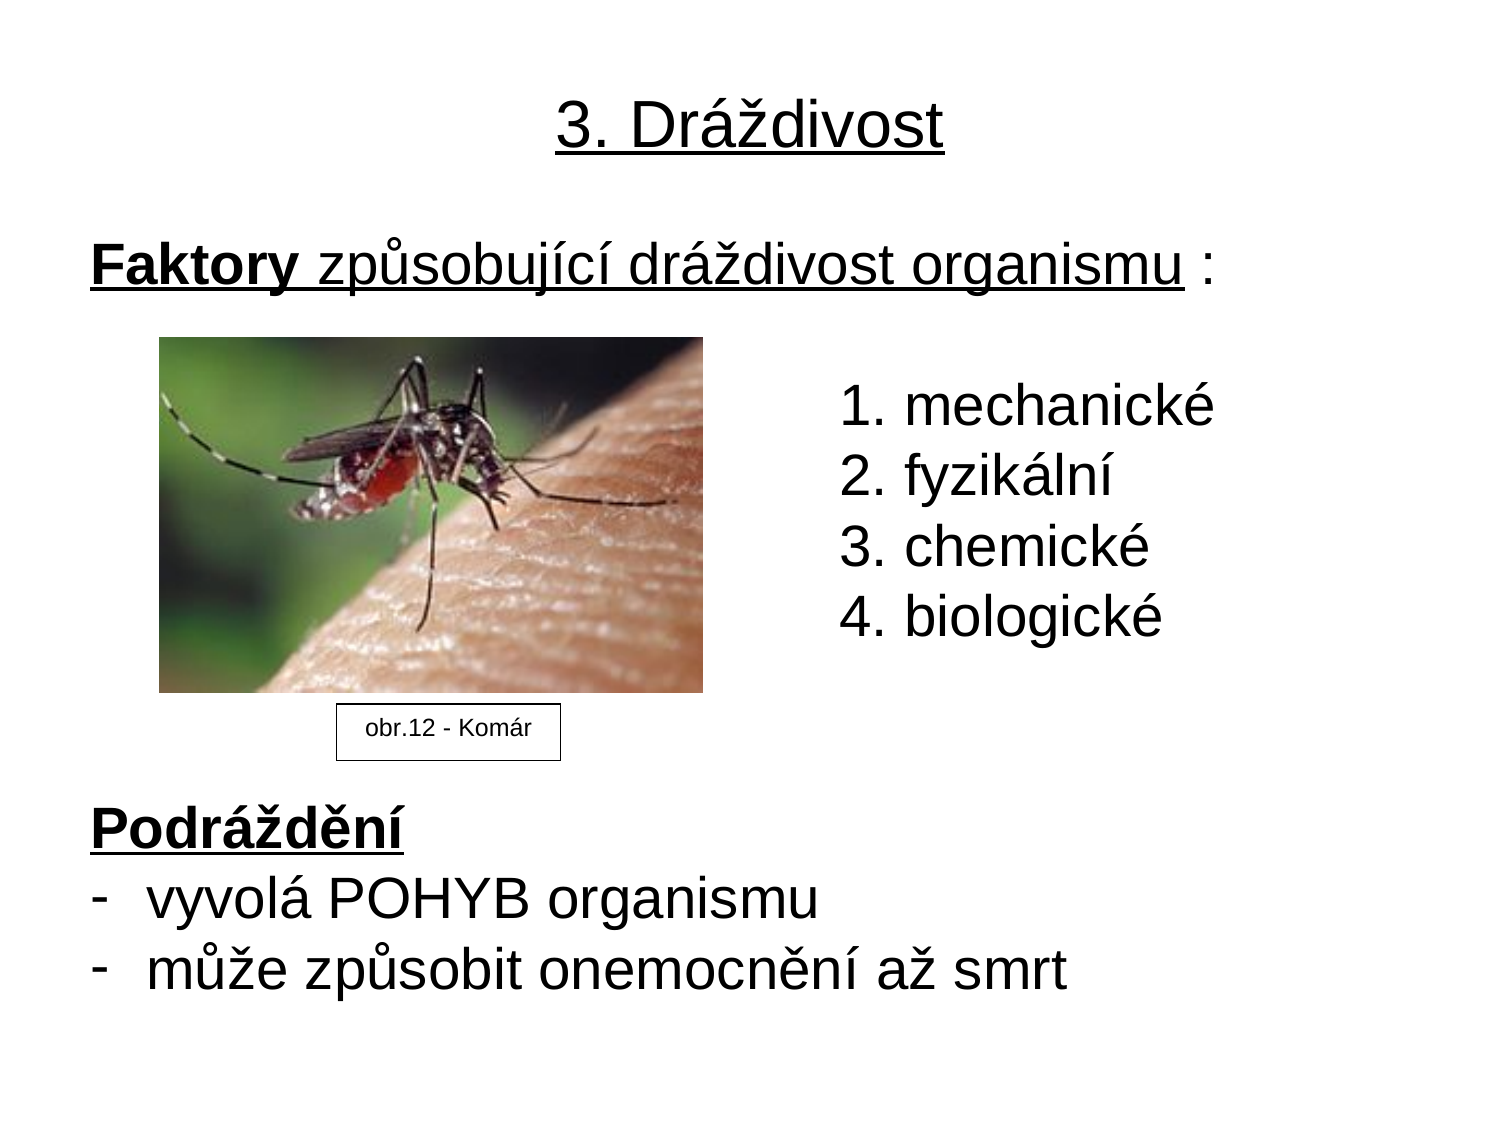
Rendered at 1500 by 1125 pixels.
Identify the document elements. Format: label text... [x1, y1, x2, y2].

list Faktory způsobující dráždivost organismu : 1. mechanické 2. fyzikální 3. chemické 4. biologické Podráždění vyvolá POHYB organismu může způsobit onemocnění až smrt [75, 231, 1426, 1079]
picture [159, 337, 703, 693]
title 3. Dráždivost [75, 45, 1426, 197]
text_box obr.12 - Komár [336, 704, 561, 761]
